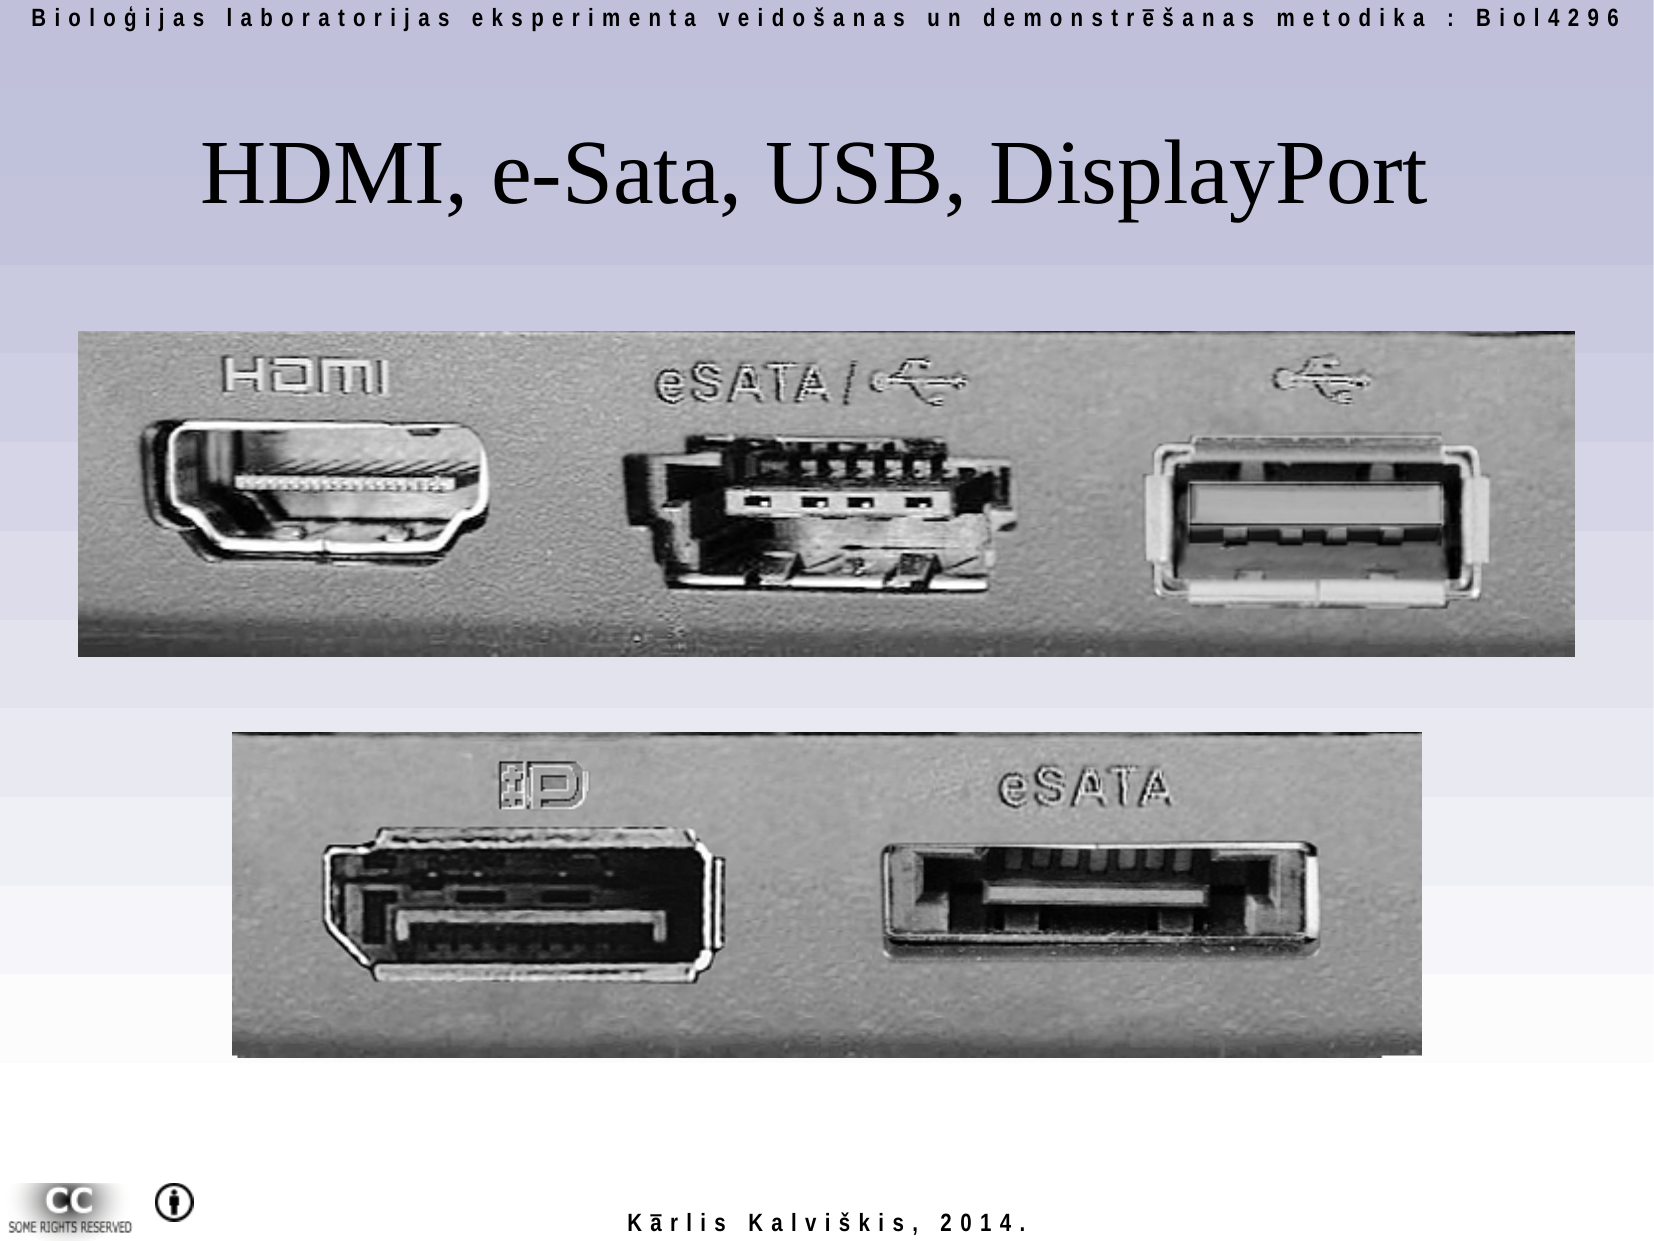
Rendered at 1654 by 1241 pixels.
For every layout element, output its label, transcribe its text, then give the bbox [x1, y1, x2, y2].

title HDMI, e-Sata, USB, DisplayPort [29, 49, 1625, 296]
picture [0, 0, 1654, 1241]
